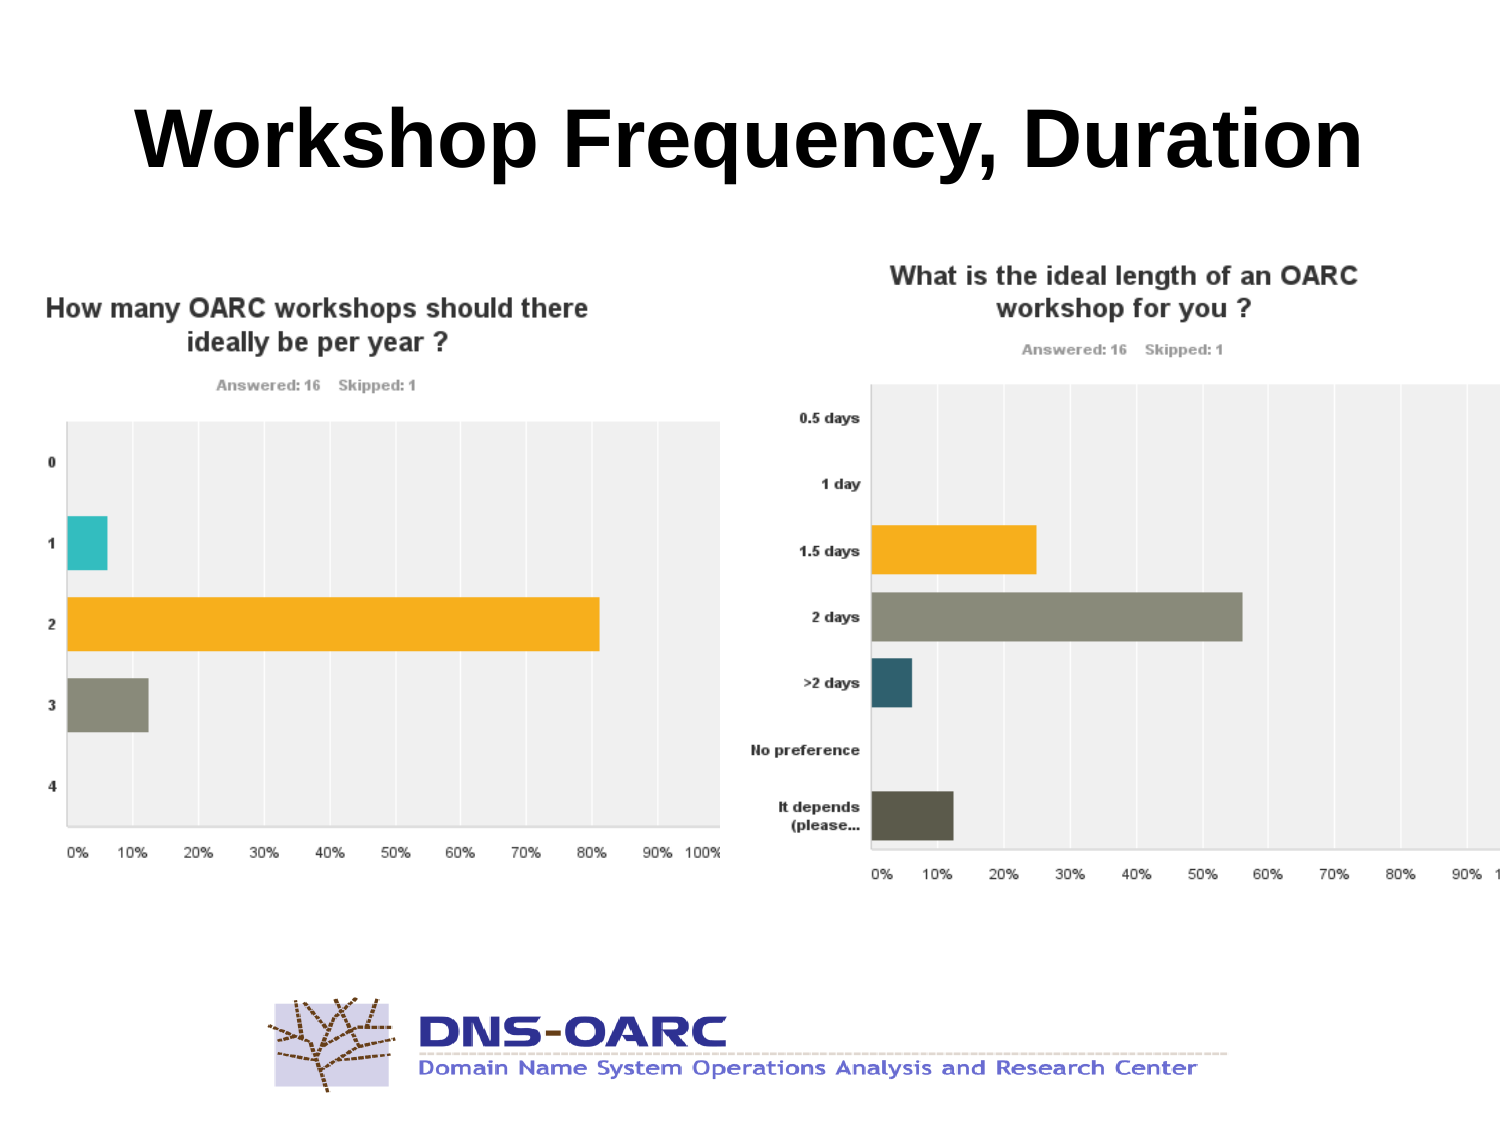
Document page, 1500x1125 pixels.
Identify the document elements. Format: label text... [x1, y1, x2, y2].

title Workshop Frequency, Duration [75, 44, 1425, 233]
picture [214, 991, 1259, 1099]
picture [0, 254, 1500, 901]
